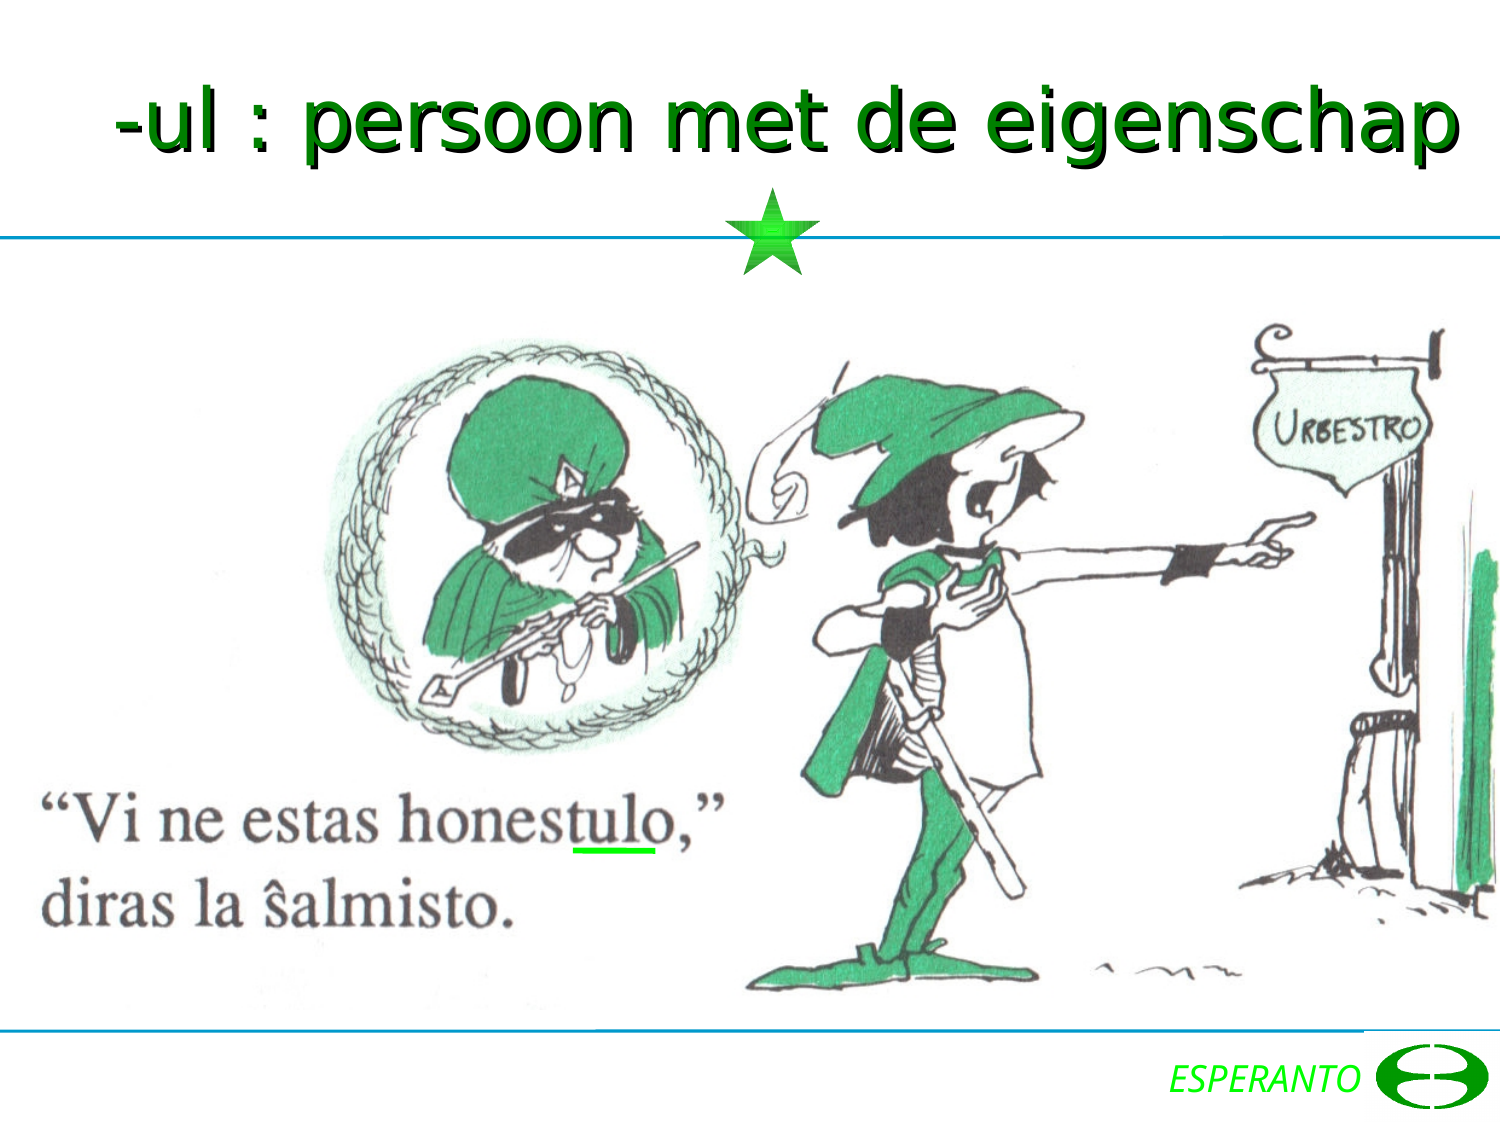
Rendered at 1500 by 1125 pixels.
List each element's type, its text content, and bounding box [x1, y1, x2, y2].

title -ul : persoon met de eigenschap [112, 5, 1477, 245]
picture [29, 302, 1500, 1010]
picture [1364, 1032, 1500, 1122]
